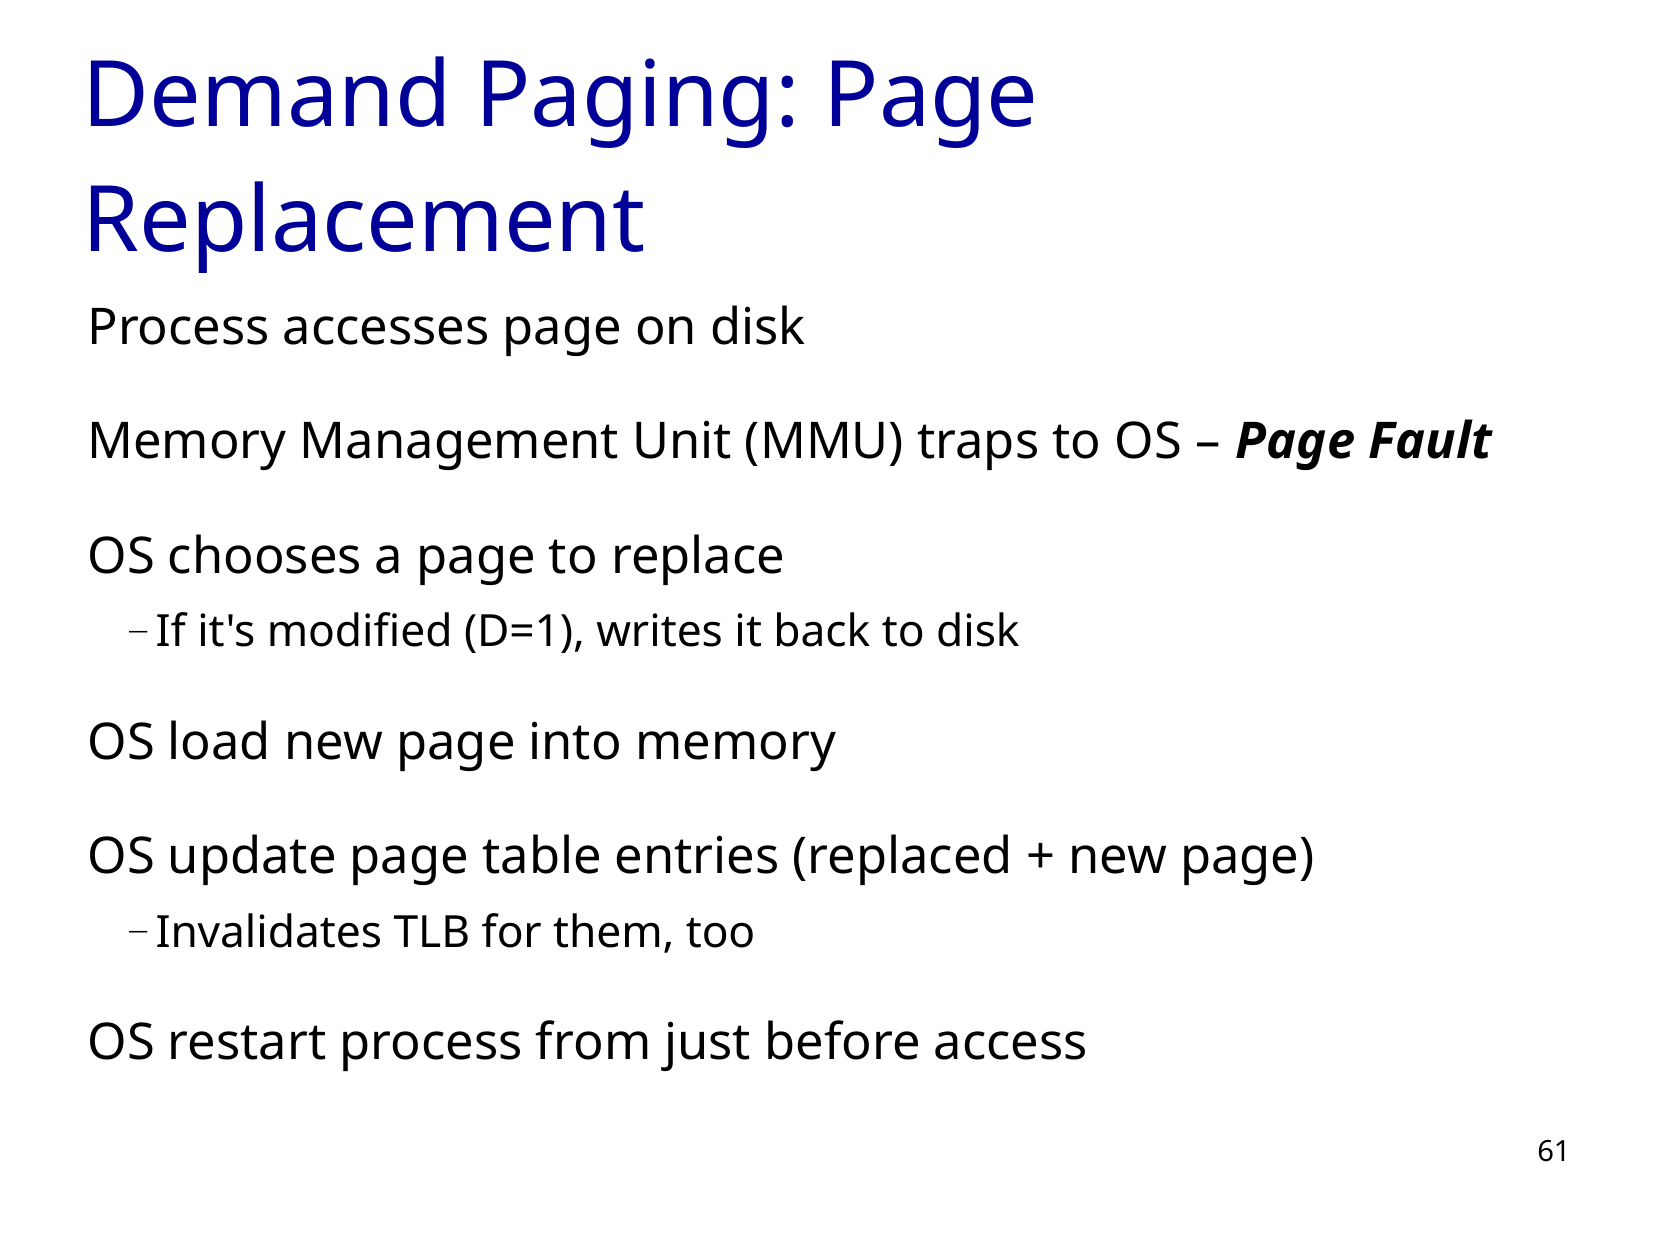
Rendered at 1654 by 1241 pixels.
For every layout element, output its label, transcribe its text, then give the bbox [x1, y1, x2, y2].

list Process accesses page on disk Memory Management Unit (MMU) traps to OS – Page Fault OS chooses a page to replace If it's modified (D=1), writes it back to disk OS load new page into memory OS update page table entries (replaced + new page) Invalidates TLB for them, too OS restart process from just before access [60, 290, 1571, 1096]
title Demand Paging: Page Replacement [82, 49, 1571, 257]
